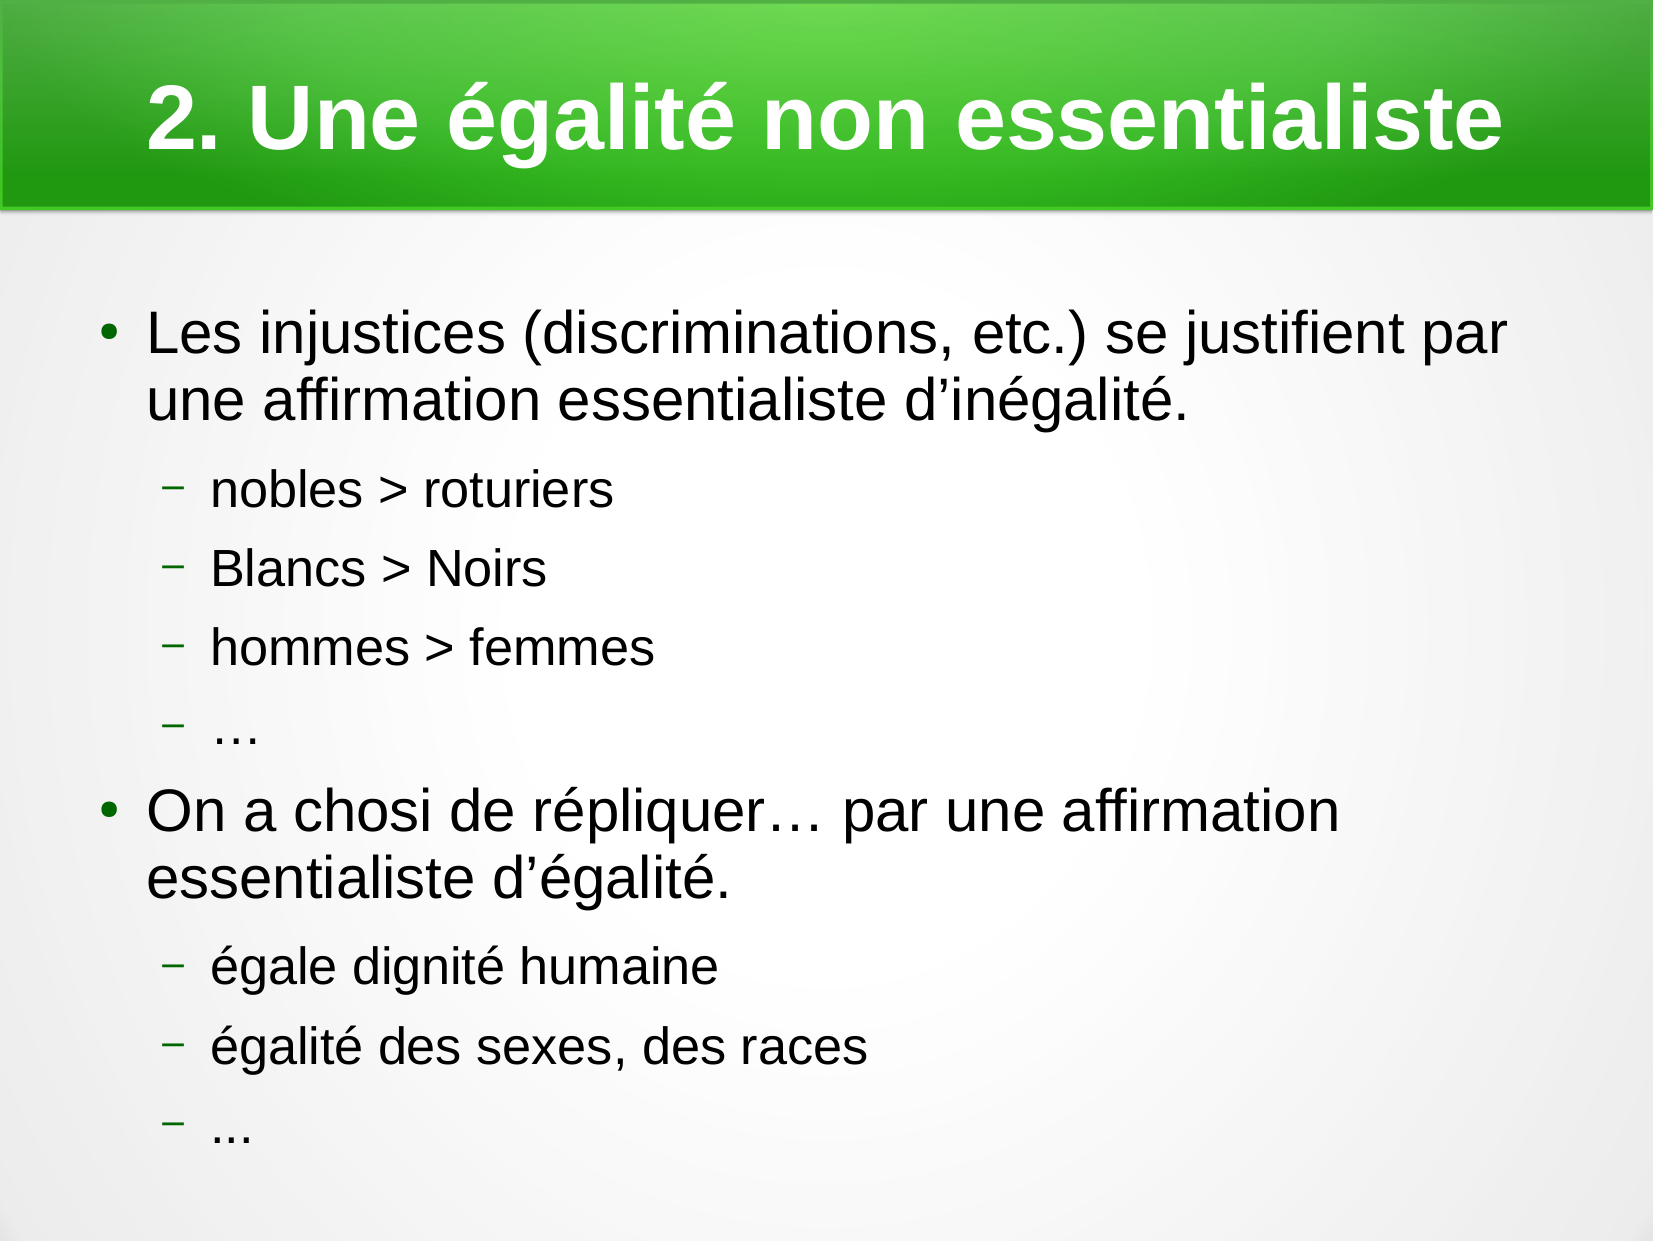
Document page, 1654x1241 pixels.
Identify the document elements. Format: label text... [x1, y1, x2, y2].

title 2. Une égalité non essentialiste [82, 47, 1571, 190]
list Les injustices (discriminations, etc.) se justifient par une affirmation essentialiste d’inégalité. nobles > roturiers Blancs > Noirs hommes > femmes … On a chosi de répliquer… par une affirmation essentialiste d’égalité. égale dignité humaine égalité des sexes, des races ... [82, 299, 1571, 1156]
